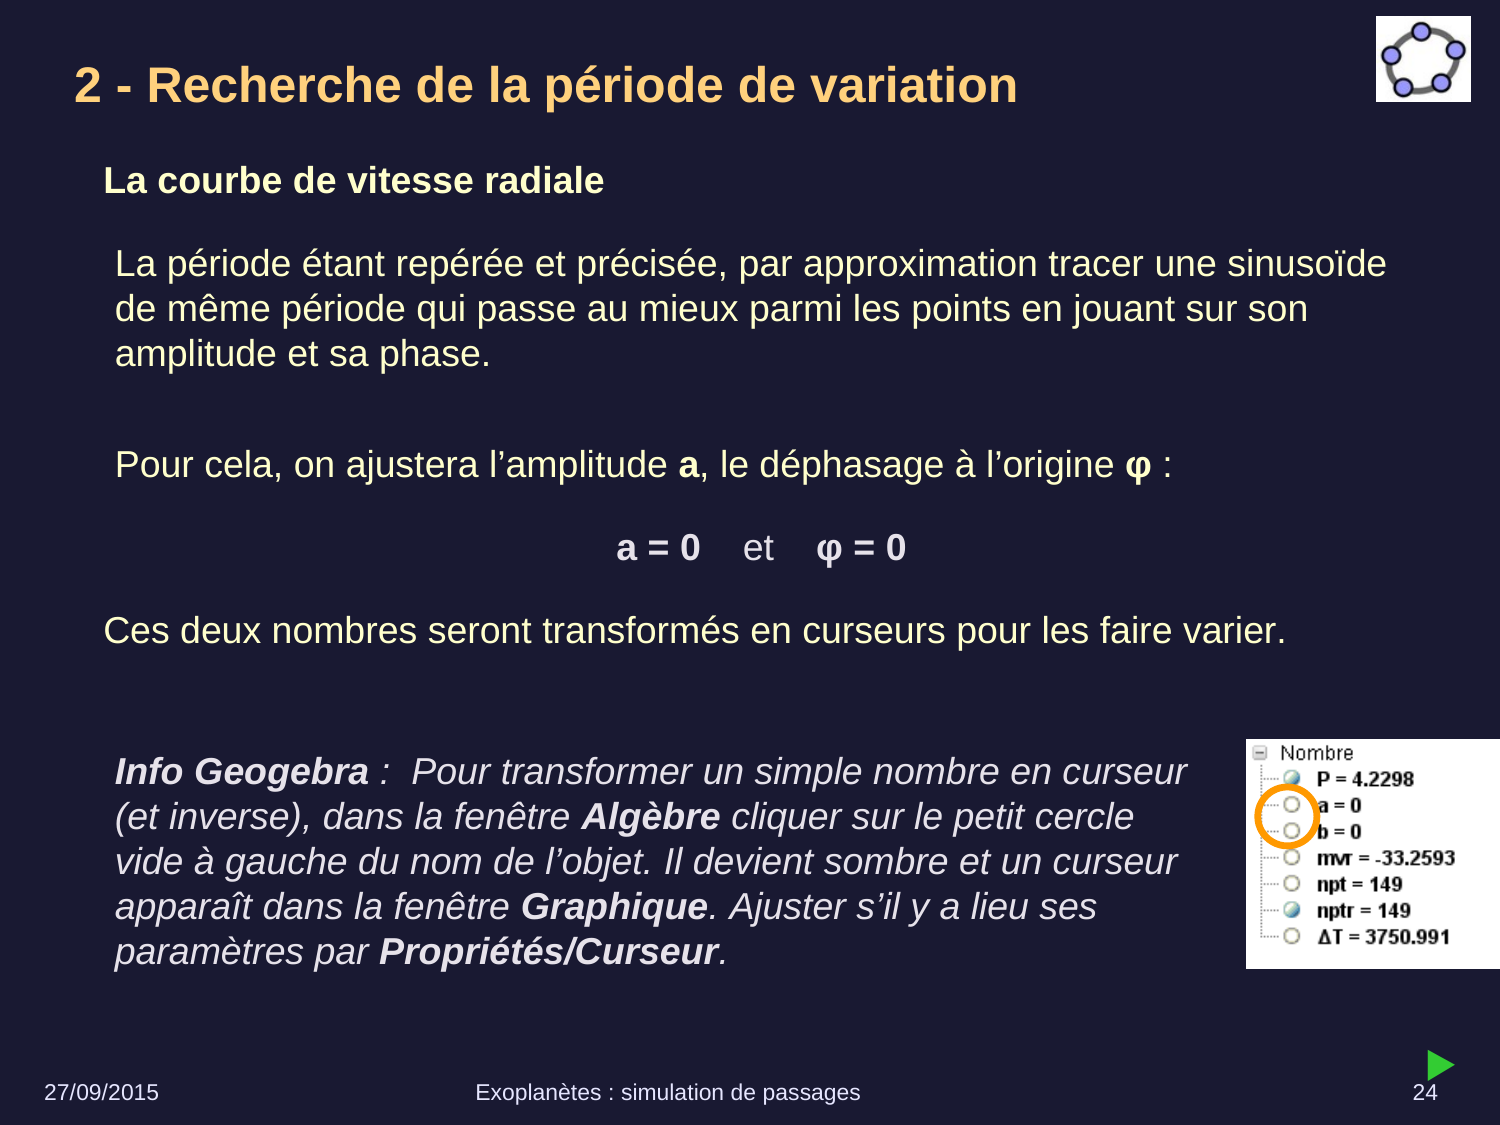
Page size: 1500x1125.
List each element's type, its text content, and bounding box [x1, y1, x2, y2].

text_box La période étant repérée et précisée, par approximation tracer une sinusoïde de même période qui passe au mieux parmi les points en jouant sur son amplitude et sa phase. [100, 231, 1424, 428]
text_box Ces deux nombres seront transformés en curseurs pour les faire varier. [88, 597, 1412, 659]
picture [1246, 739, 1500, 969]
text_box Pour cela, on ajustera l’amplitude a, le déphasage à l’origine φ : [100, 432, 1424, 493]
text_box  [1409, 1034, 1475, 1096]
text_box a = 0 et φ = 0 [100, 515, 1424, 576]
text_box La courbe de vitesse radiale [88, 147, 1412, 209]
text_box 2 - Recherche de la période de variation [59, 44, 1383, 120]
text_box Info Geogebra : Pour transformer un simple nombre en curseur (et inverse), dans la fenêtre Algèbre cliquer sur le petit cercle vide à gauche du nom de l’objet. Il devient sombre et un curseur apparaît dans la fenêtre Graphique. Ajuster s’il y a lieu ses paramètres par Propriétés/Curseur. [100, 739, 1211, 981]
picture [1376, 16, 1471, 102]
